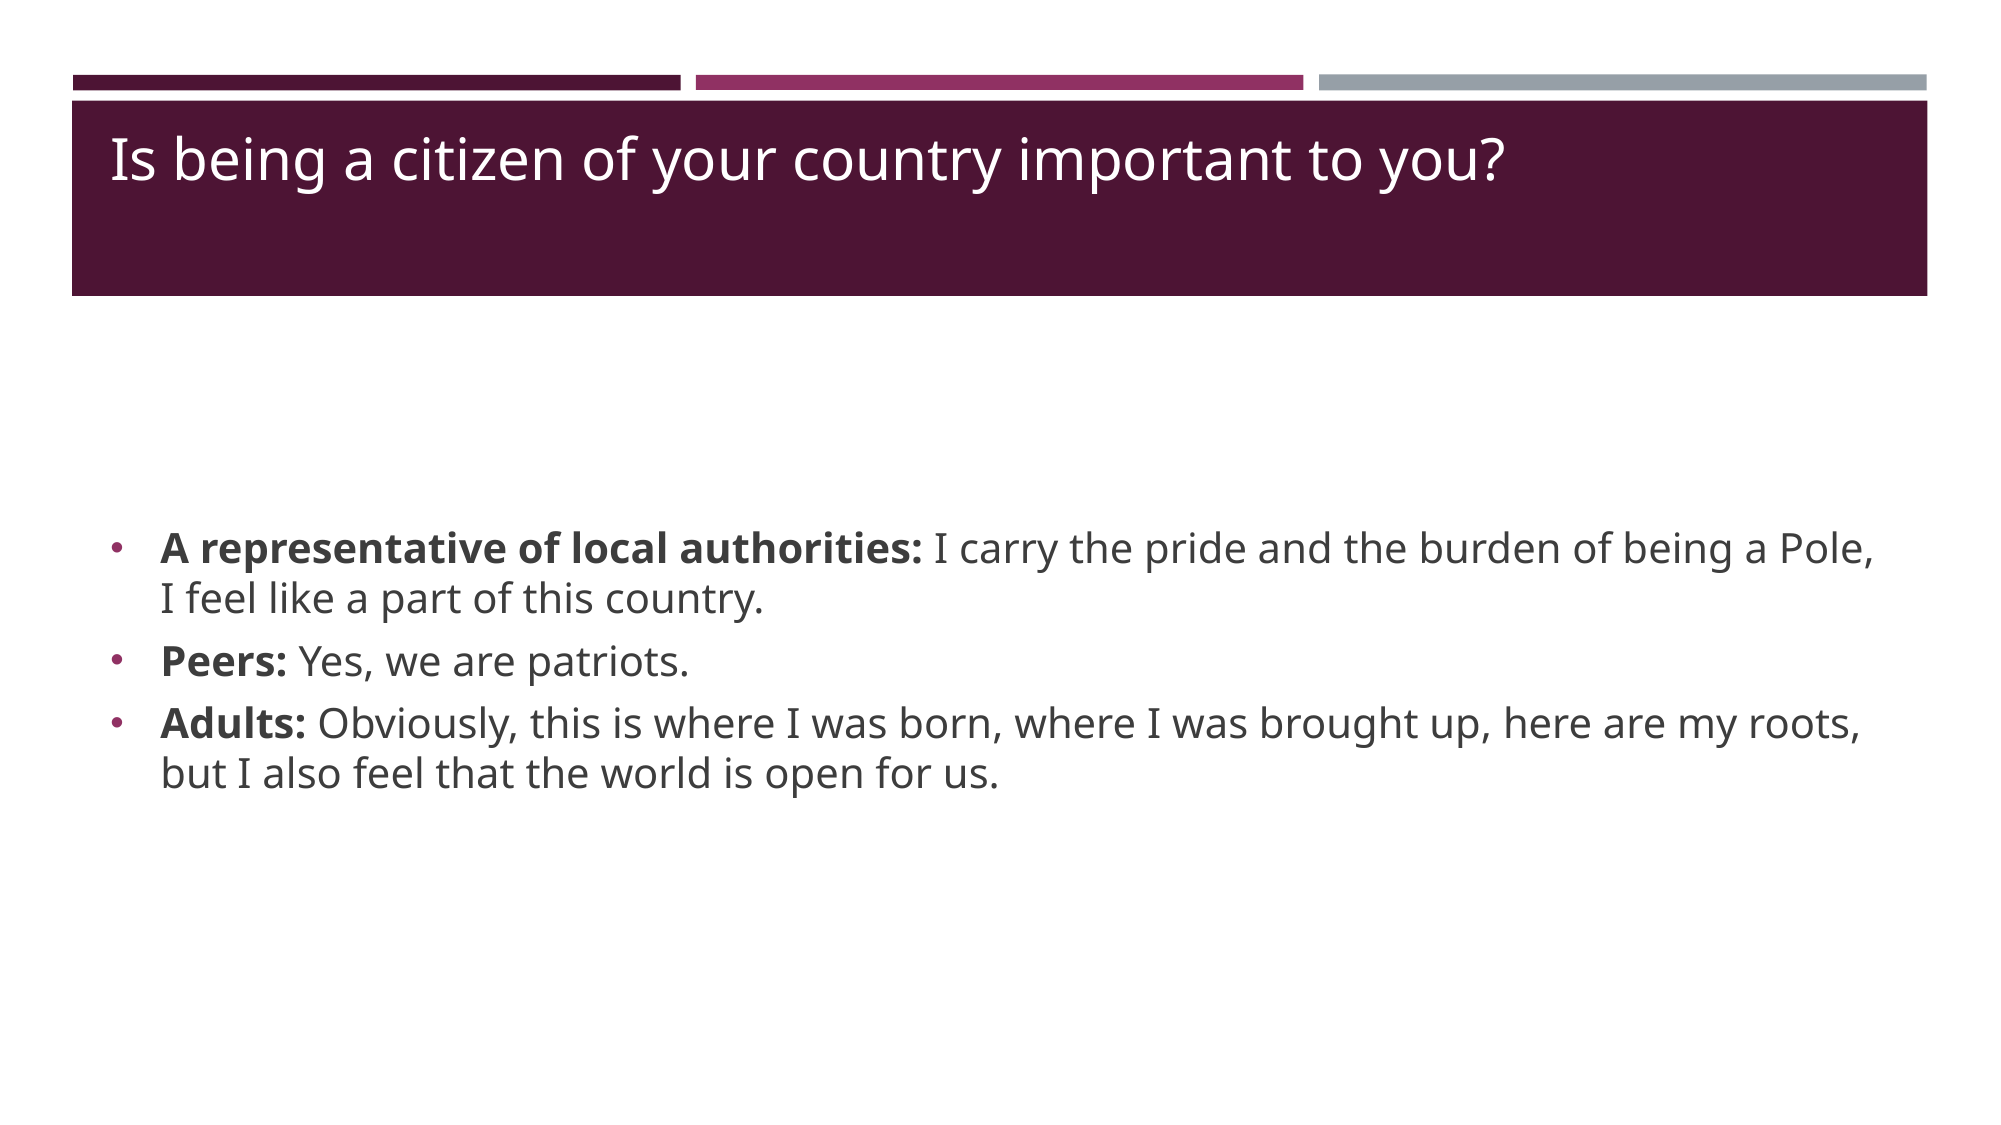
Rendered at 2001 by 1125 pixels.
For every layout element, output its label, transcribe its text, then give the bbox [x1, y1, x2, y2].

title Is being a citizen of your country important to you? [95, 115, 1905, 282]
list A representative of local authorities: I carry the pride and the burden of being a Pole, I feel like a part of this country. Peers: Yes, we are patriots. Adults: Obviously, this is where I was born, where I was brought up, here are my roots, but I also feel that the world is open for us. [95, 357, 1905, 962]
